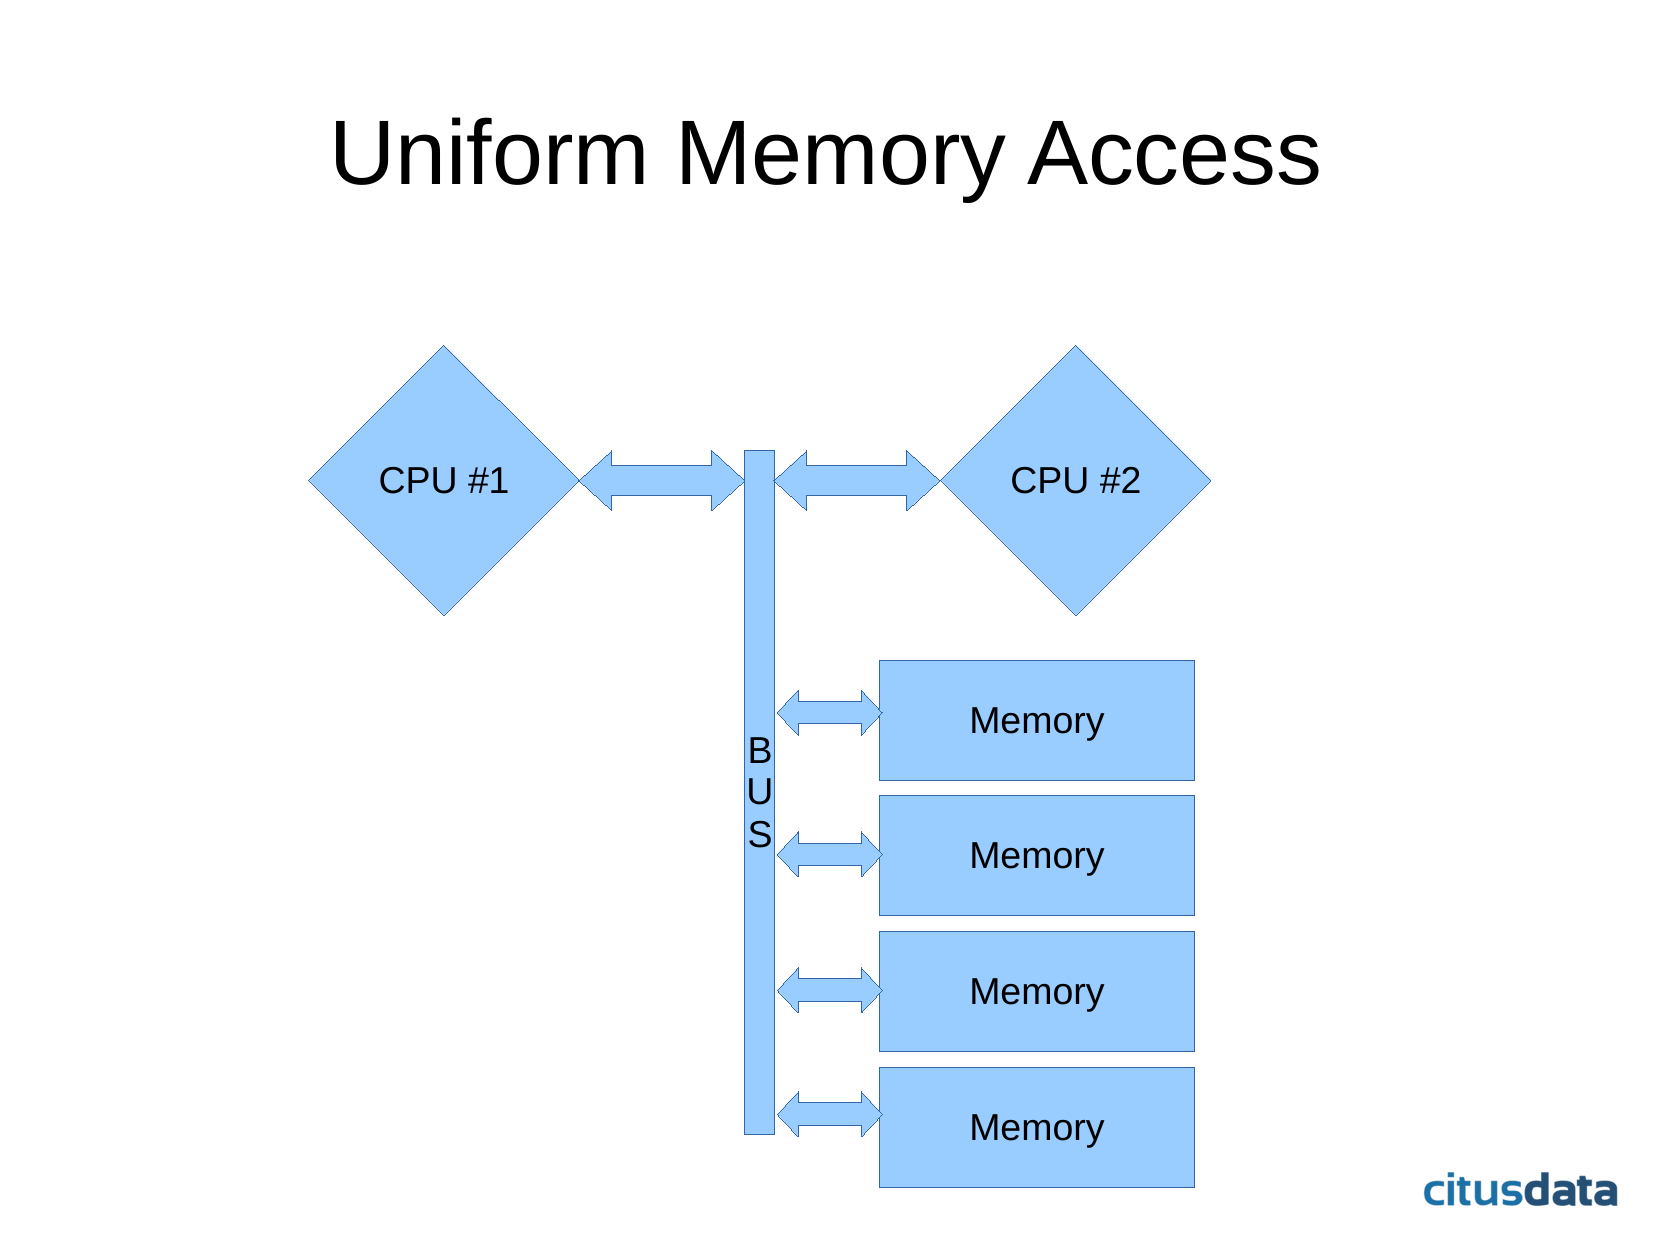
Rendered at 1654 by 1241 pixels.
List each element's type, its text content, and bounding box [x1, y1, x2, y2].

text_box [777, 967, 883, 1013]
text_box Memory [879, 931, 1195, 1052]
text_box Memory [879, 1067, 1195, 1188]
text_box CPU #1 [308, 345, 579, 616]
text_box Memory [879, 660, 1195, 781]
text_box [777, 690, 883, 736]
title Uniform Memory Access [82, 49, 1571, 257]
text_box [777, 1091, 883, 1137]
text_box [777, 831, 883, 877]
text_box Memory [879, 795, 1195, 916]
text_box [773, 450, 940, 511]
text_box B U S [744, 450, 775, 1135]
text_box [578, 450, 745, 511]
text_box CPU #2 [940, 345, 1211, 616]
picture [1420, 1167, 1622, 1209]
